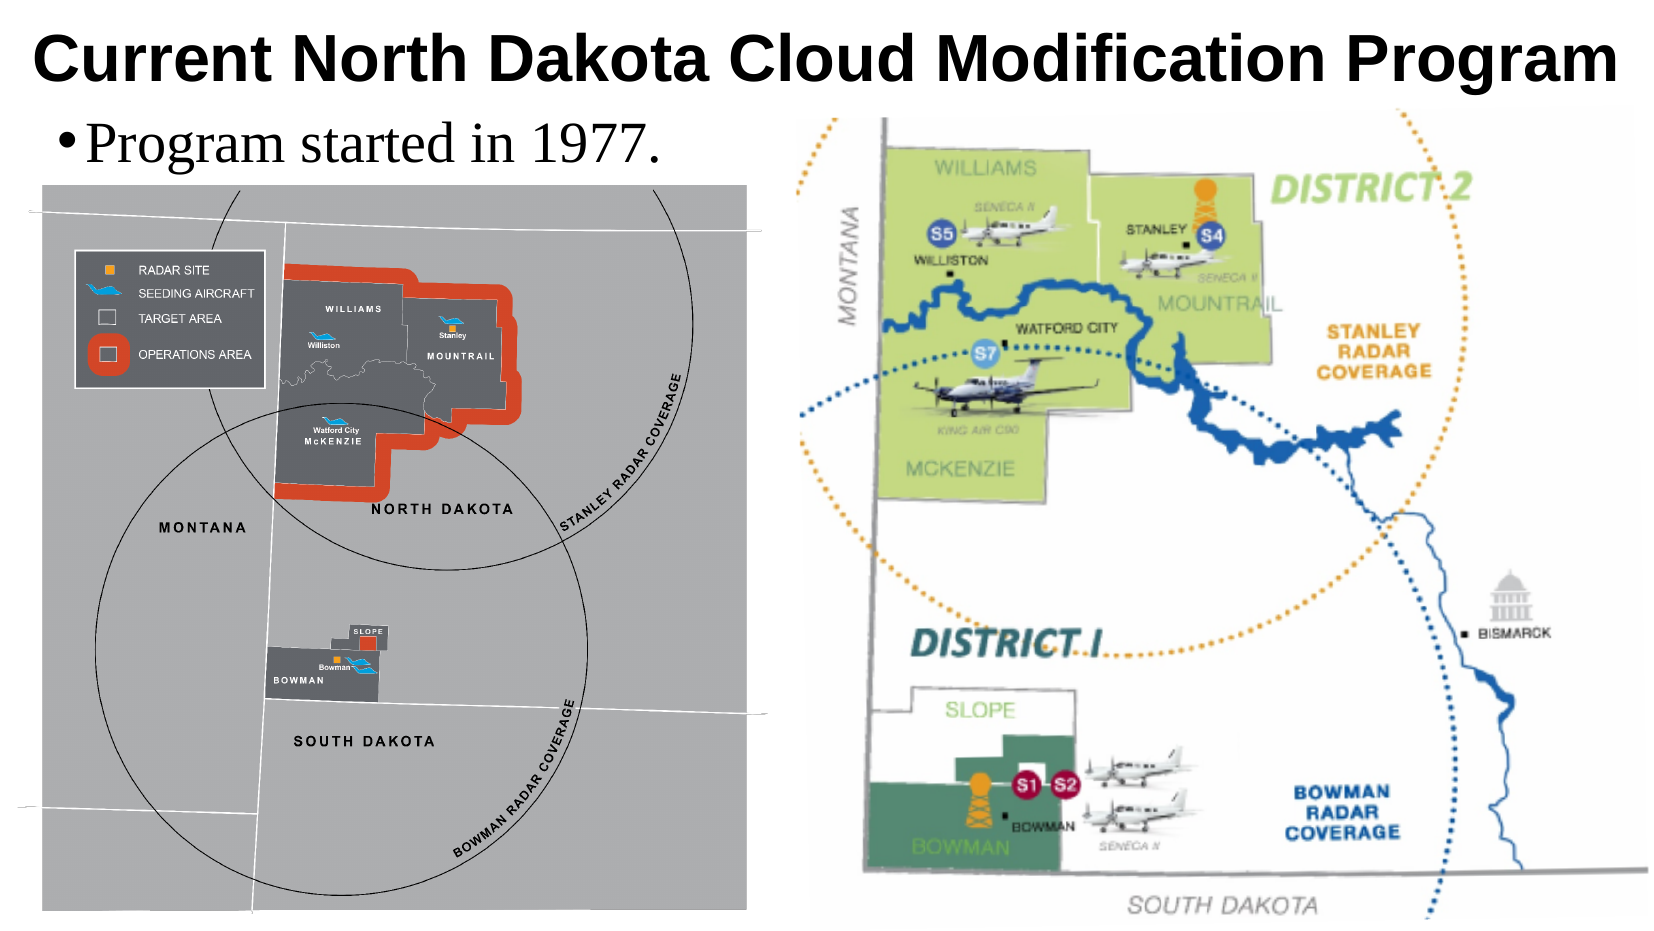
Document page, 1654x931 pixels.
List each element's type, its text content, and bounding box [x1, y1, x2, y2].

title Current North Dakota Cloud Modification Program [0, 7, 1654, 113]
list Program started in 1977. [42, 96, 717, 178]
picture [791, 99, 1654, 931]
picture [17, 178, 768, 914]
